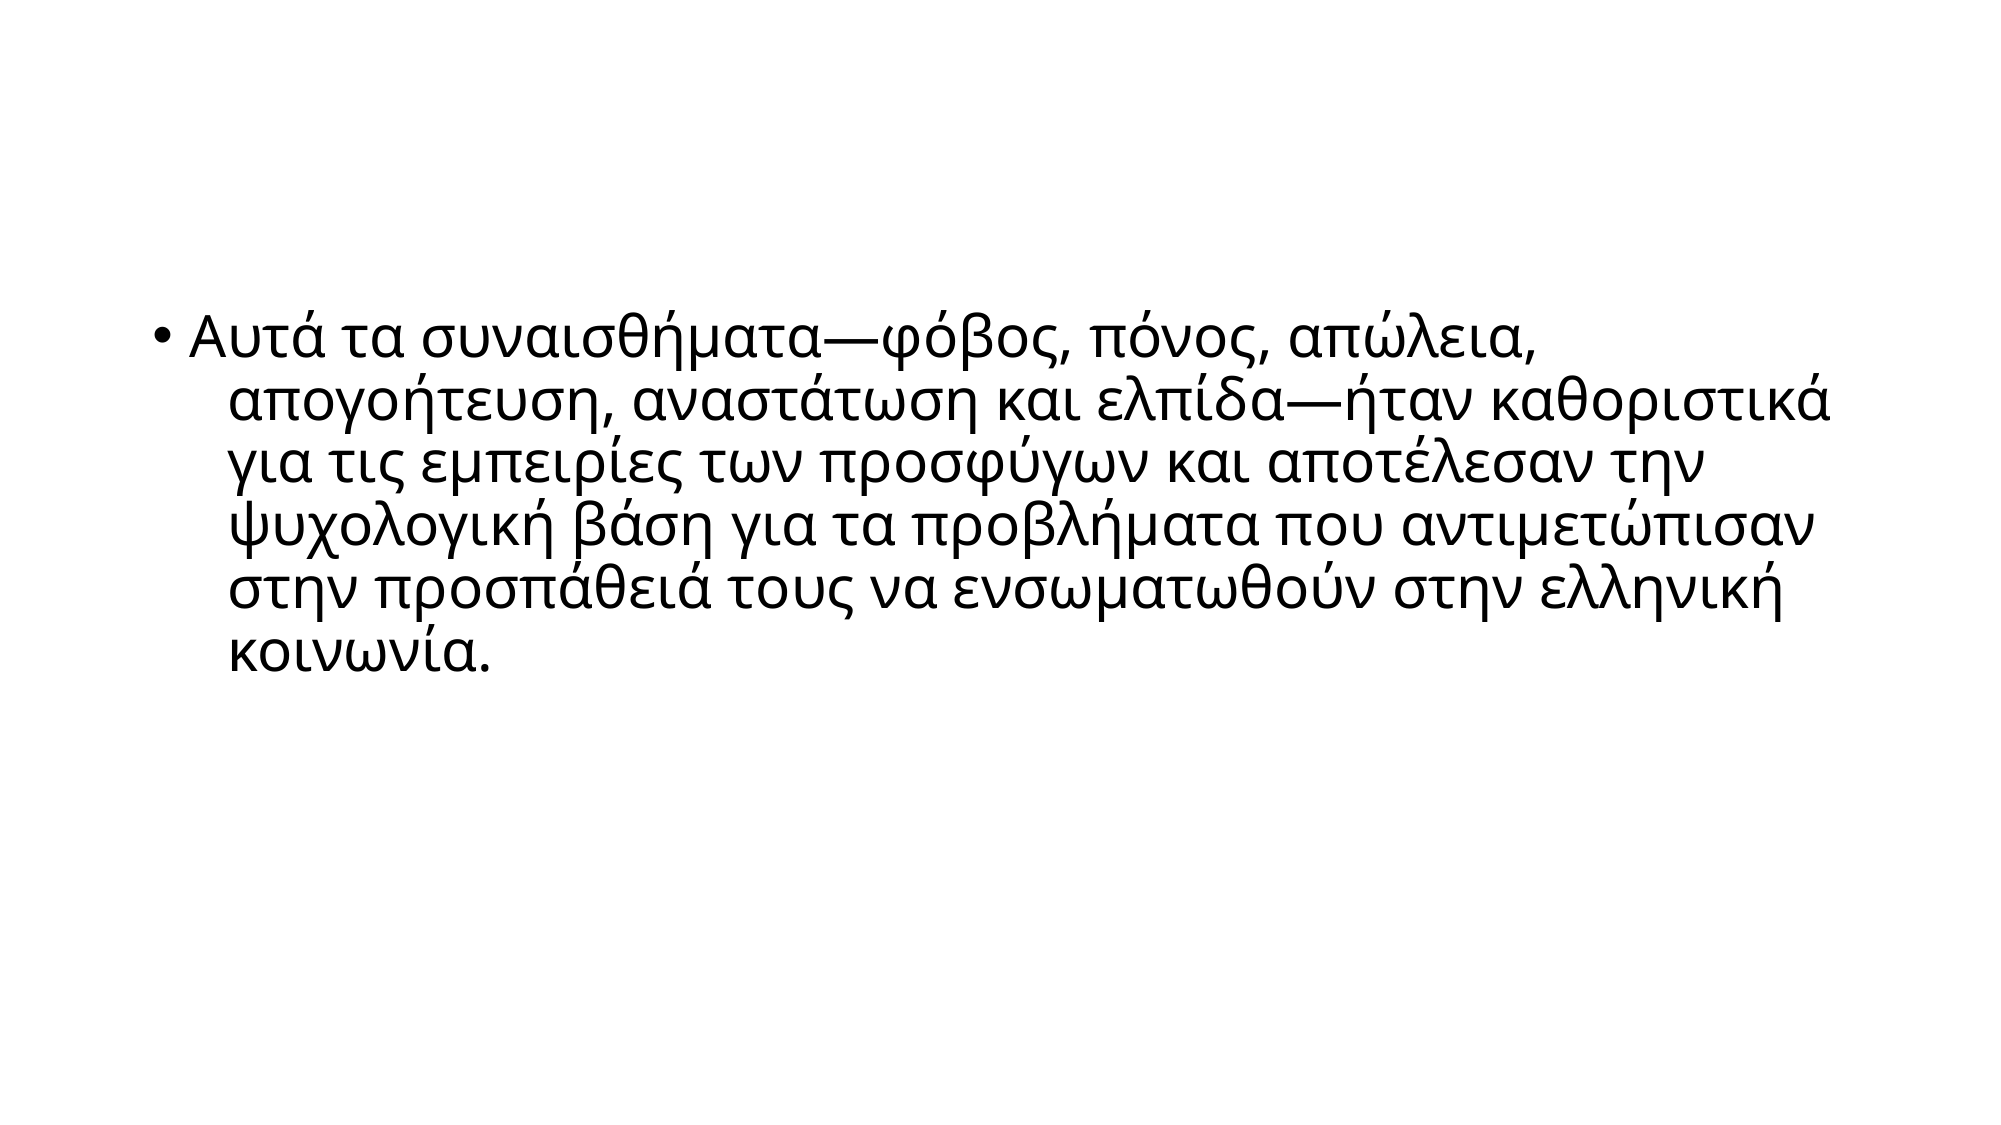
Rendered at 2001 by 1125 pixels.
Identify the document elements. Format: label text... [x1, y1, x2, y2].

list Αυτά τα συναισθήματα—φόβος, πόνος, απώλεια, απογοήτευση, αναστάτωση και ελπίδα—ήταν καθοριστικά για τις εμπειρίες των προσφύγων και αποτέλεσαν την ψυχολογική βάση για τα προβλήματα που αντιμετώπισαν στην προσπάθειά τους να ενσωματωθούν στην ελληνική κοινωνία. [137, 299, 1863, 1014]
